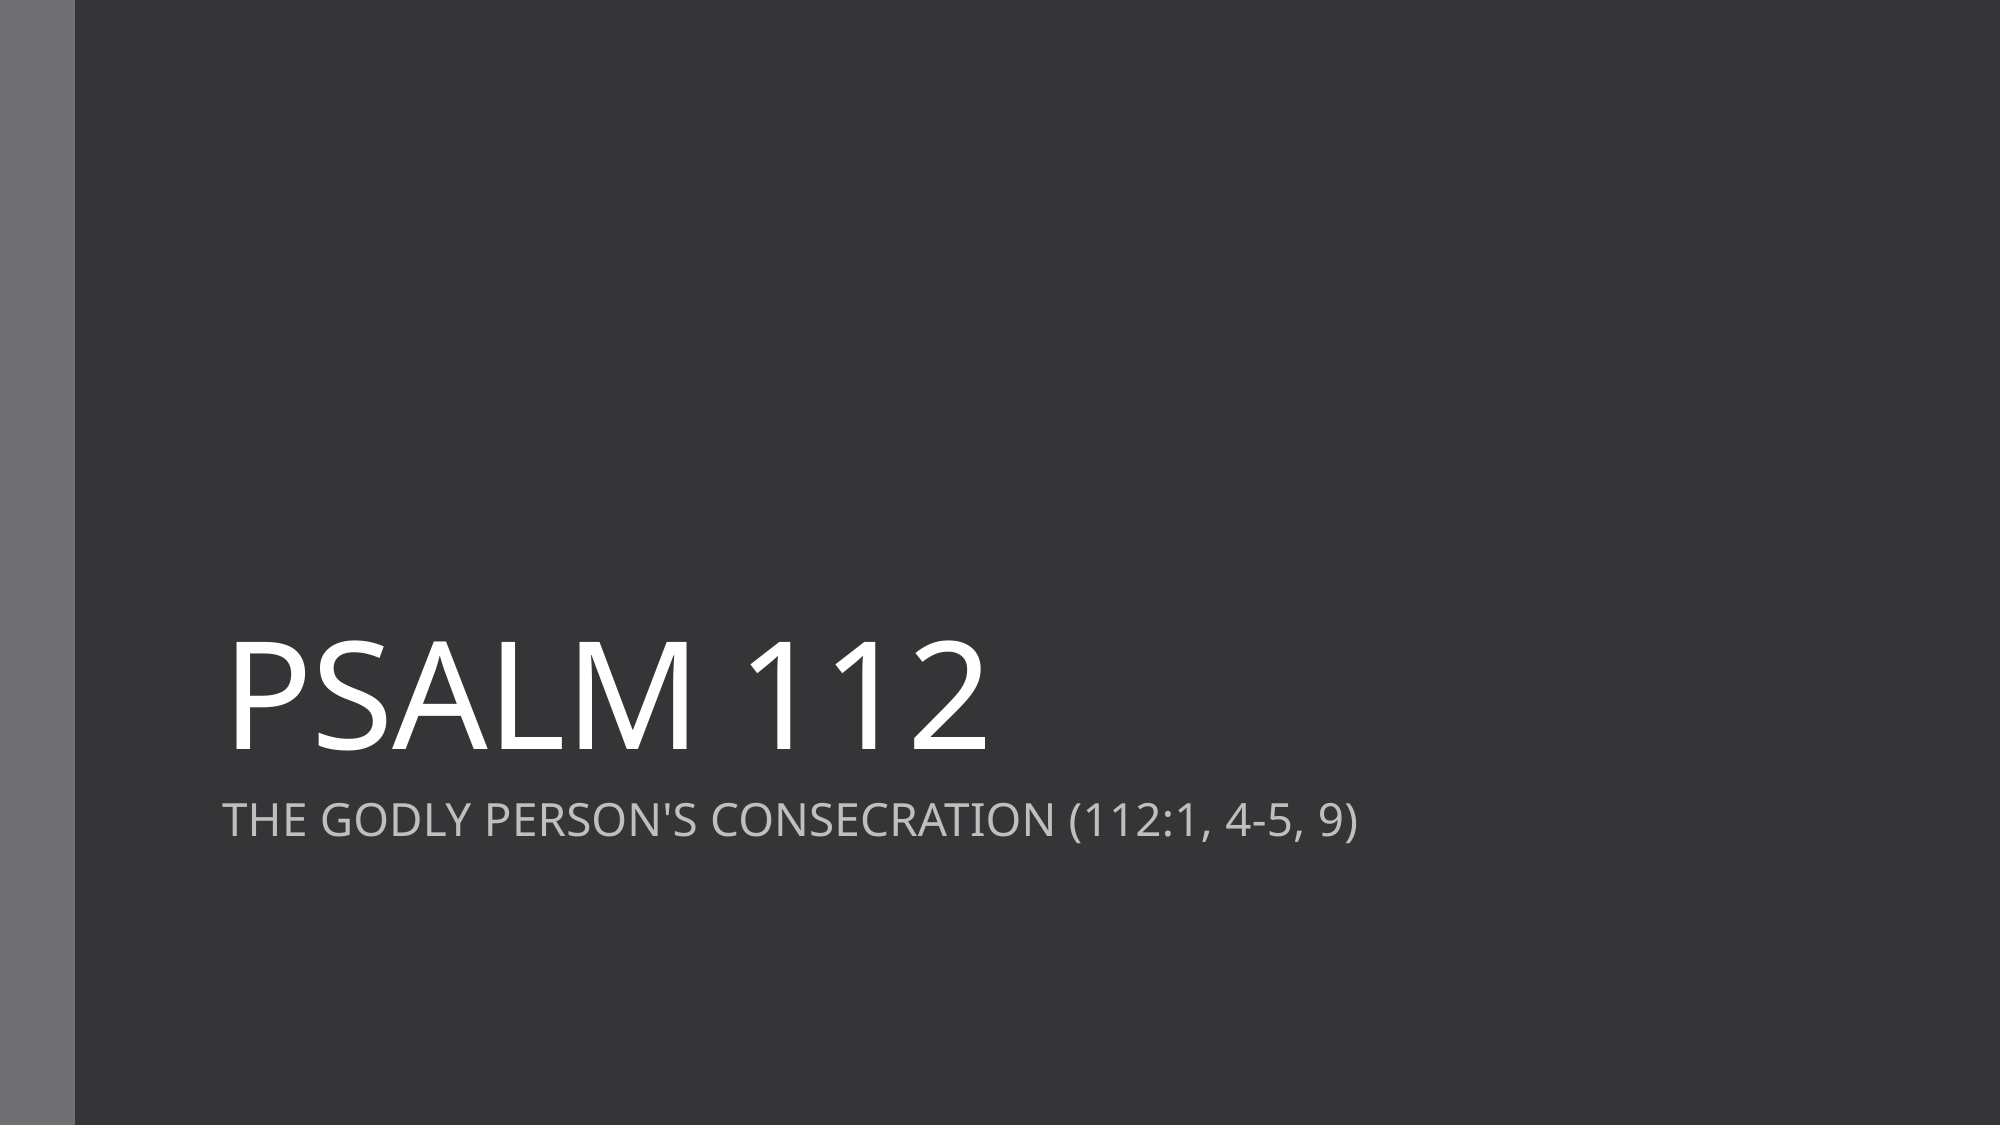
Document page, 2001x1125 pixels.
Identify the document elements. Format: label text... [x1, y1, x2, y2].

subtitle THE GODLY PERSON'S CONSECRATION (112:1, 4-5, 9) [206, 787, 1752, 1066]
title PSALM 112 [206, 124, 1752, 787]
